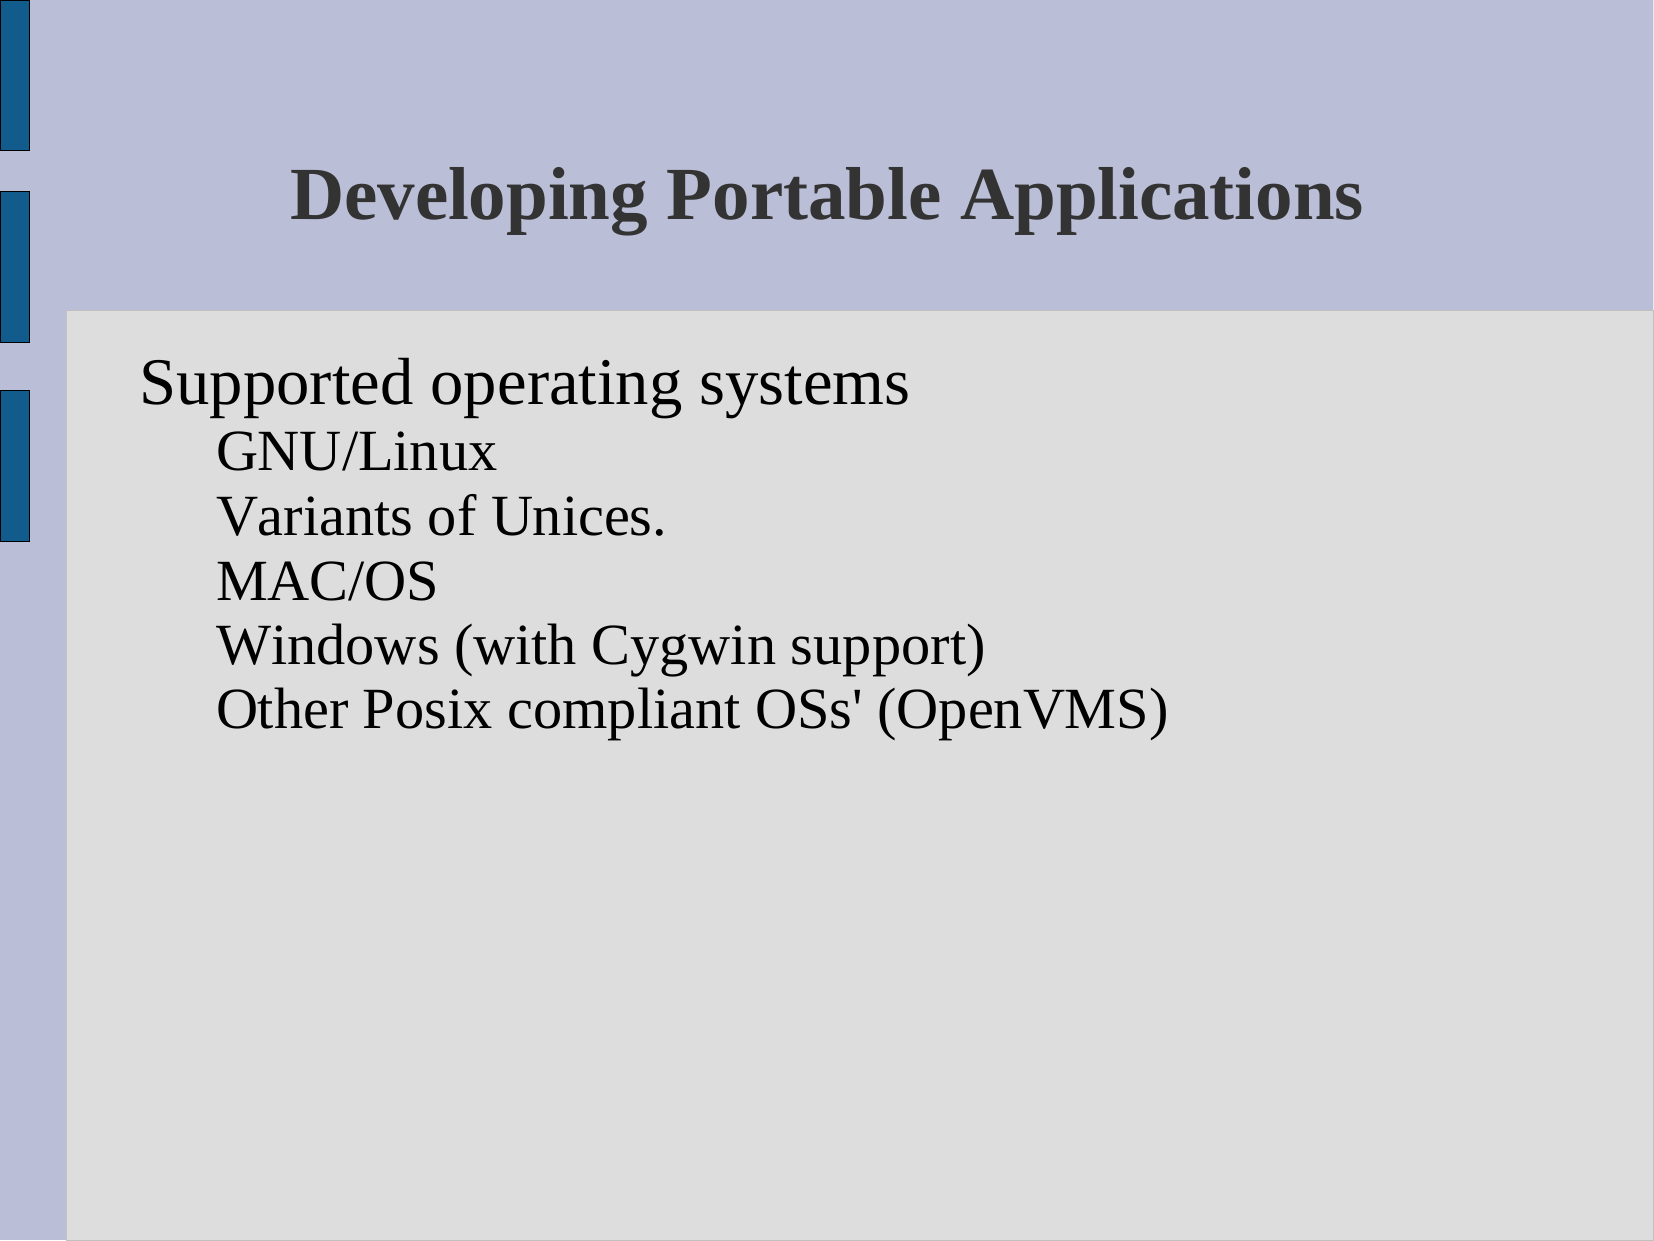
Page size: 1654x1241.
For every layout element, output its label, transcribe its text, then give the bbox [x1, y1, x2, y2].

list Supported operating systems GNU/Linux Variants of Unices. MAC/OS Windows (with Cygwin support) Other Posix compliant OSs' (OpenVMS) [121, 344, 1534, 1127]
title Developing Portable Applications [121, 91, 1534, 299]
